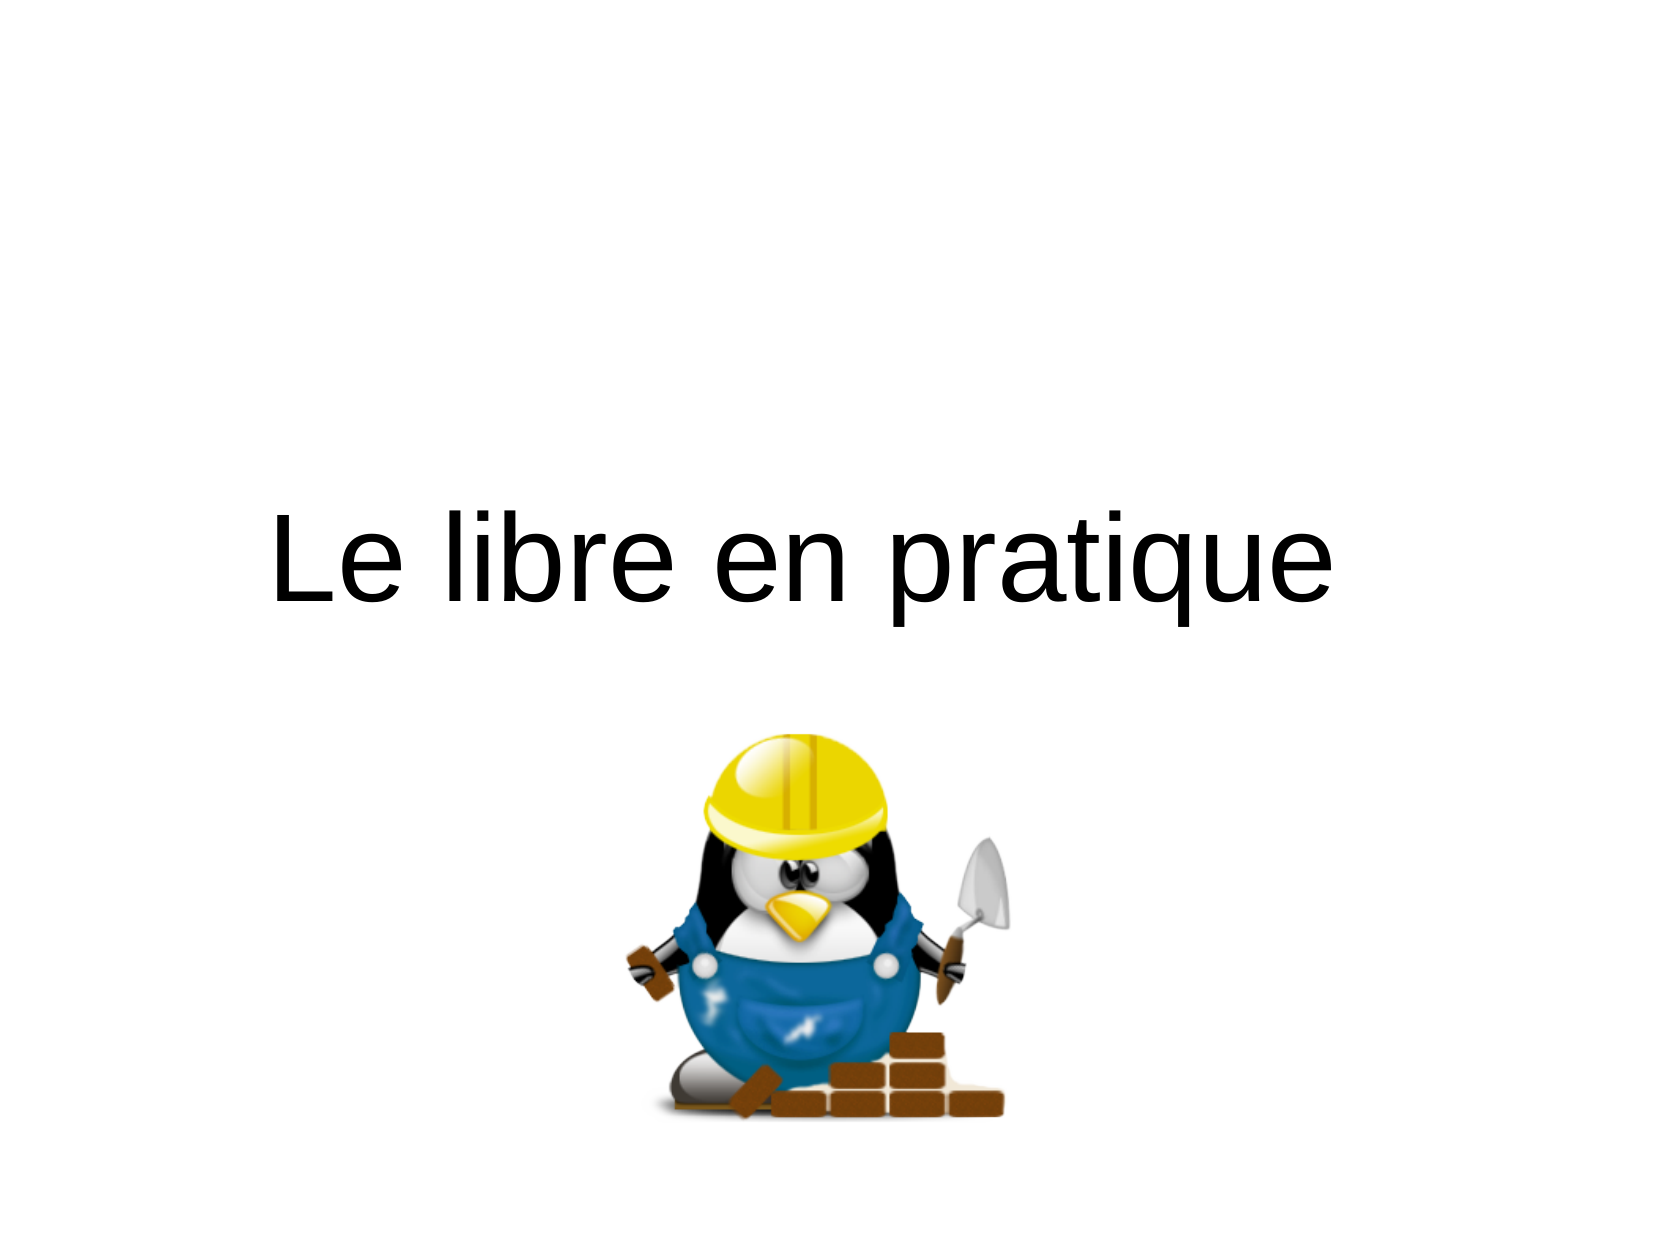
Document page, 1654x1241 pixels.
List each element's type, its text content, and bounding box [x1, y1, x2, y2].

picture [612, 720, 1016, 1124]
title Le libre en pratique [59, 454, 1548, 662]
